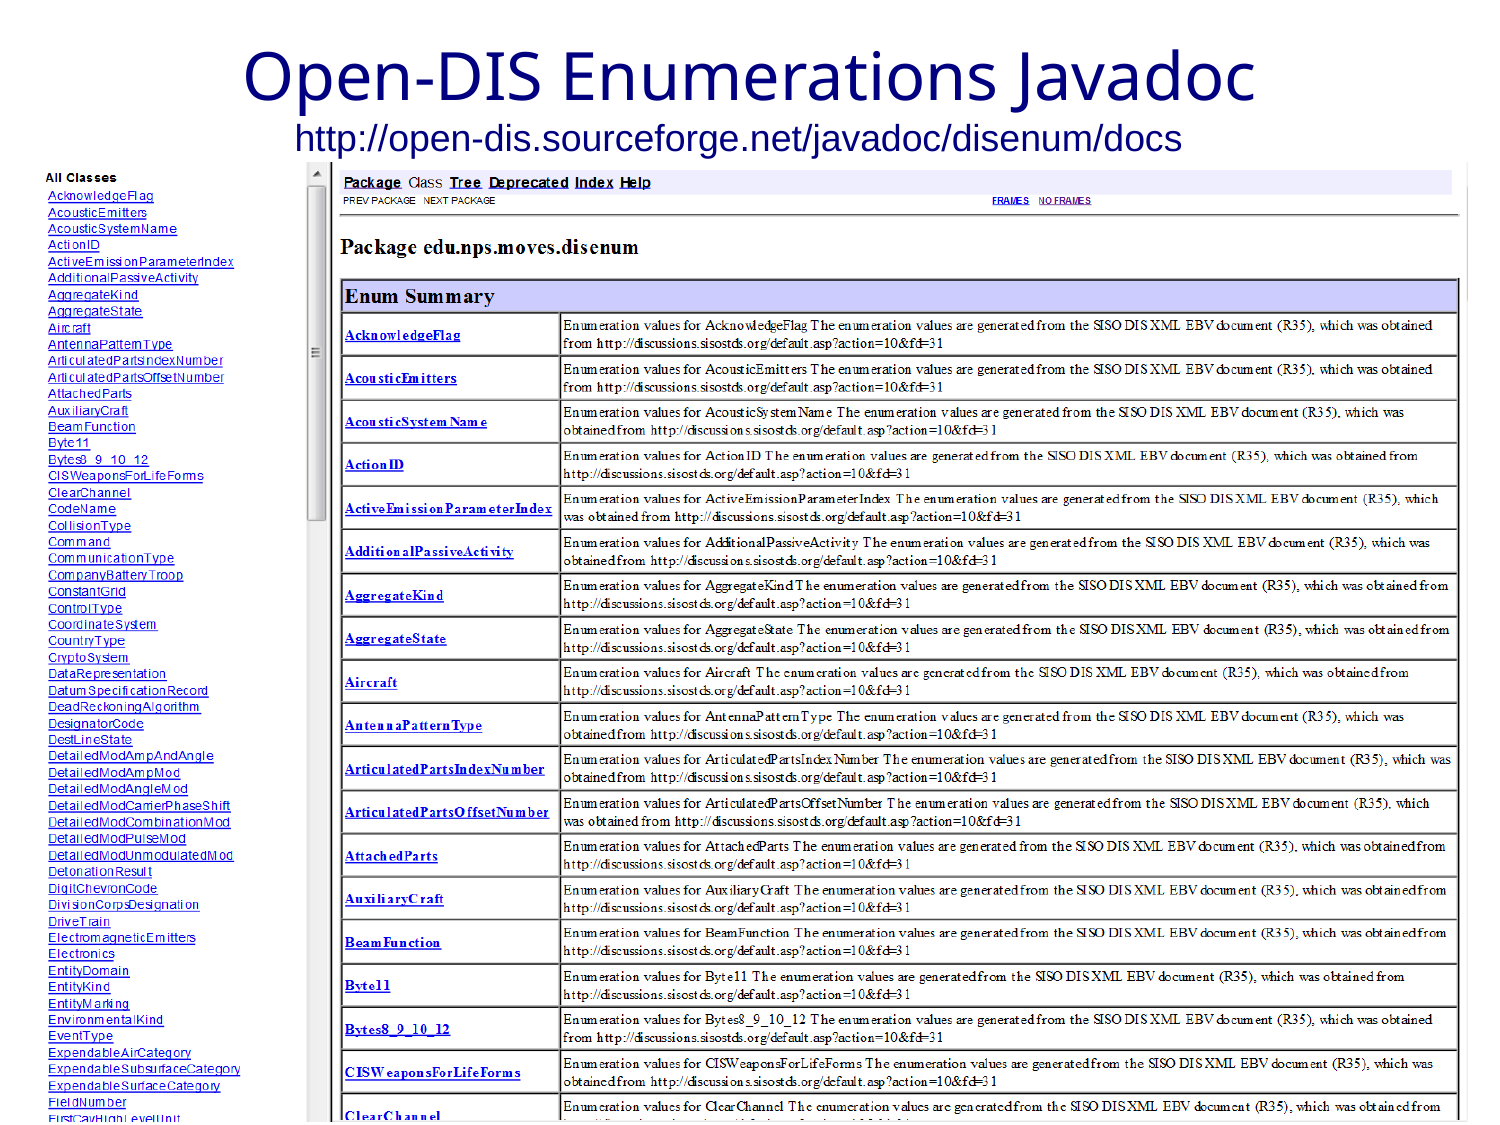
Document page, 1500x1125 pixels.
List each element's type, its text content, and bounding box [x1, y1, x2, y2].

title Open-DIS Enumerations Javadoc [112, 25, 1388, 123]
picture [38, 162, 1468, 1122]
text_box http://open-dis.sourceforge.net/javadoc/disenum/docs [279, 110, 1206, 168]
